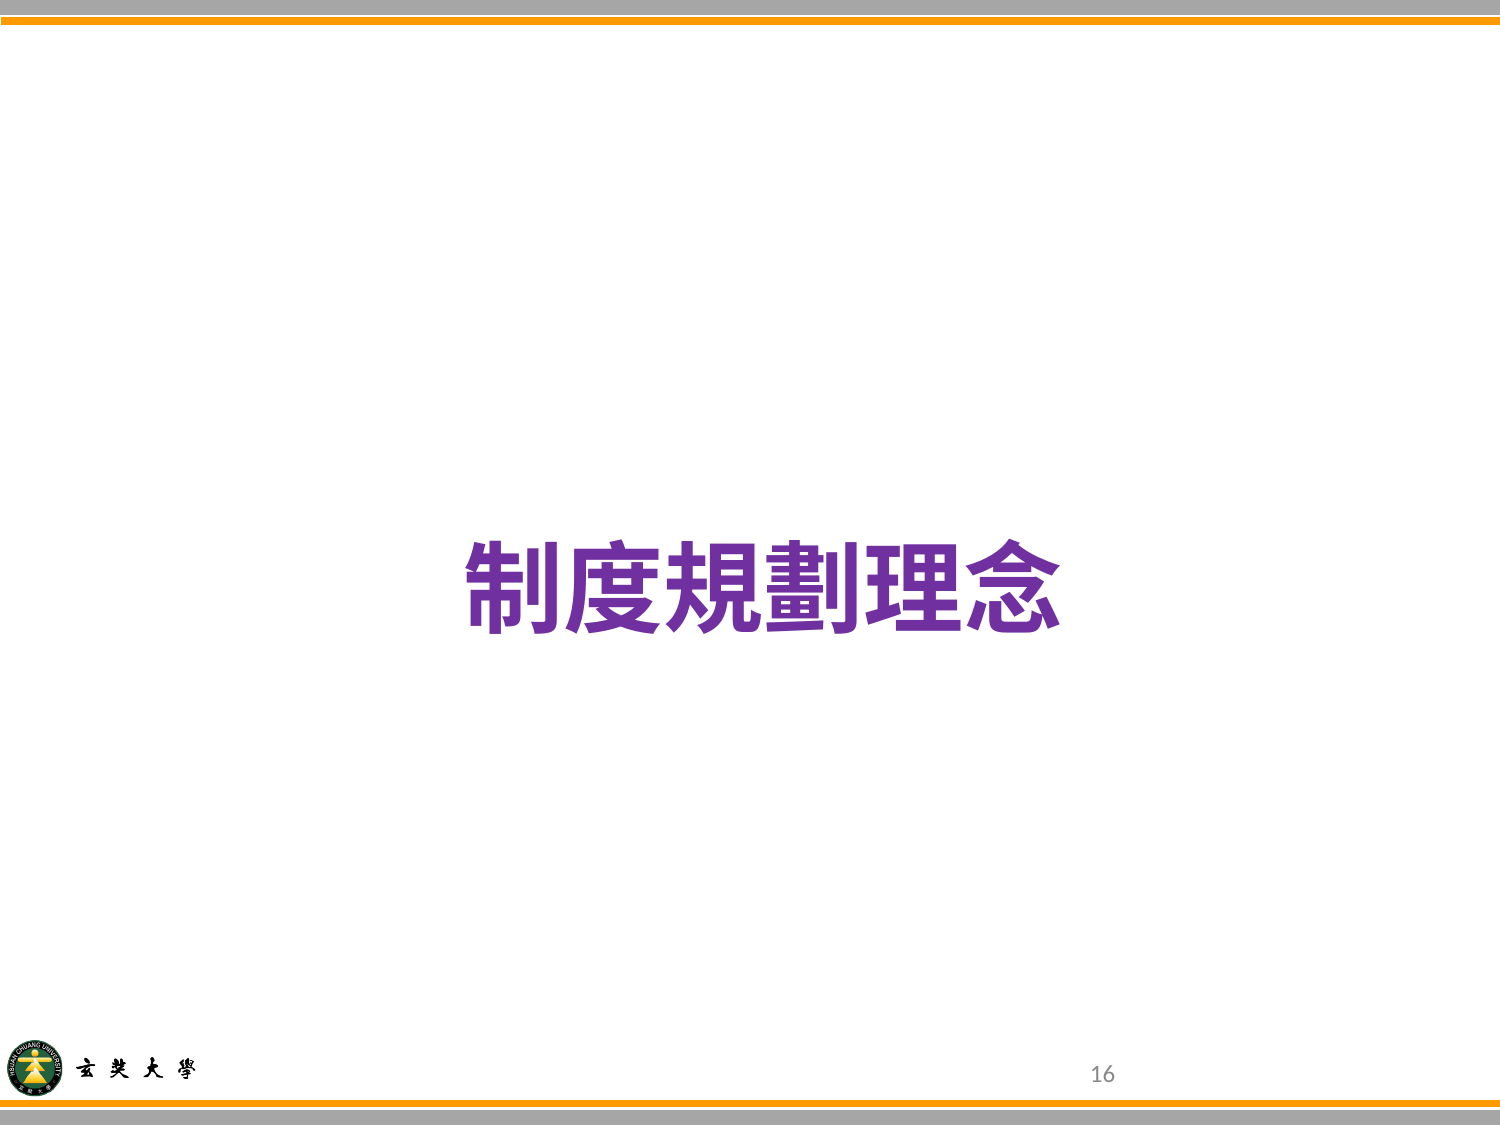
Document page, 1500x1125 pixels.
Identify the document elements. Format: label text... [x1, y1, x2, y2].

text_box 16 [1074, 1042, 1426, 1103]
title 制度規劃理念 [88, 491, 1439, 680]
